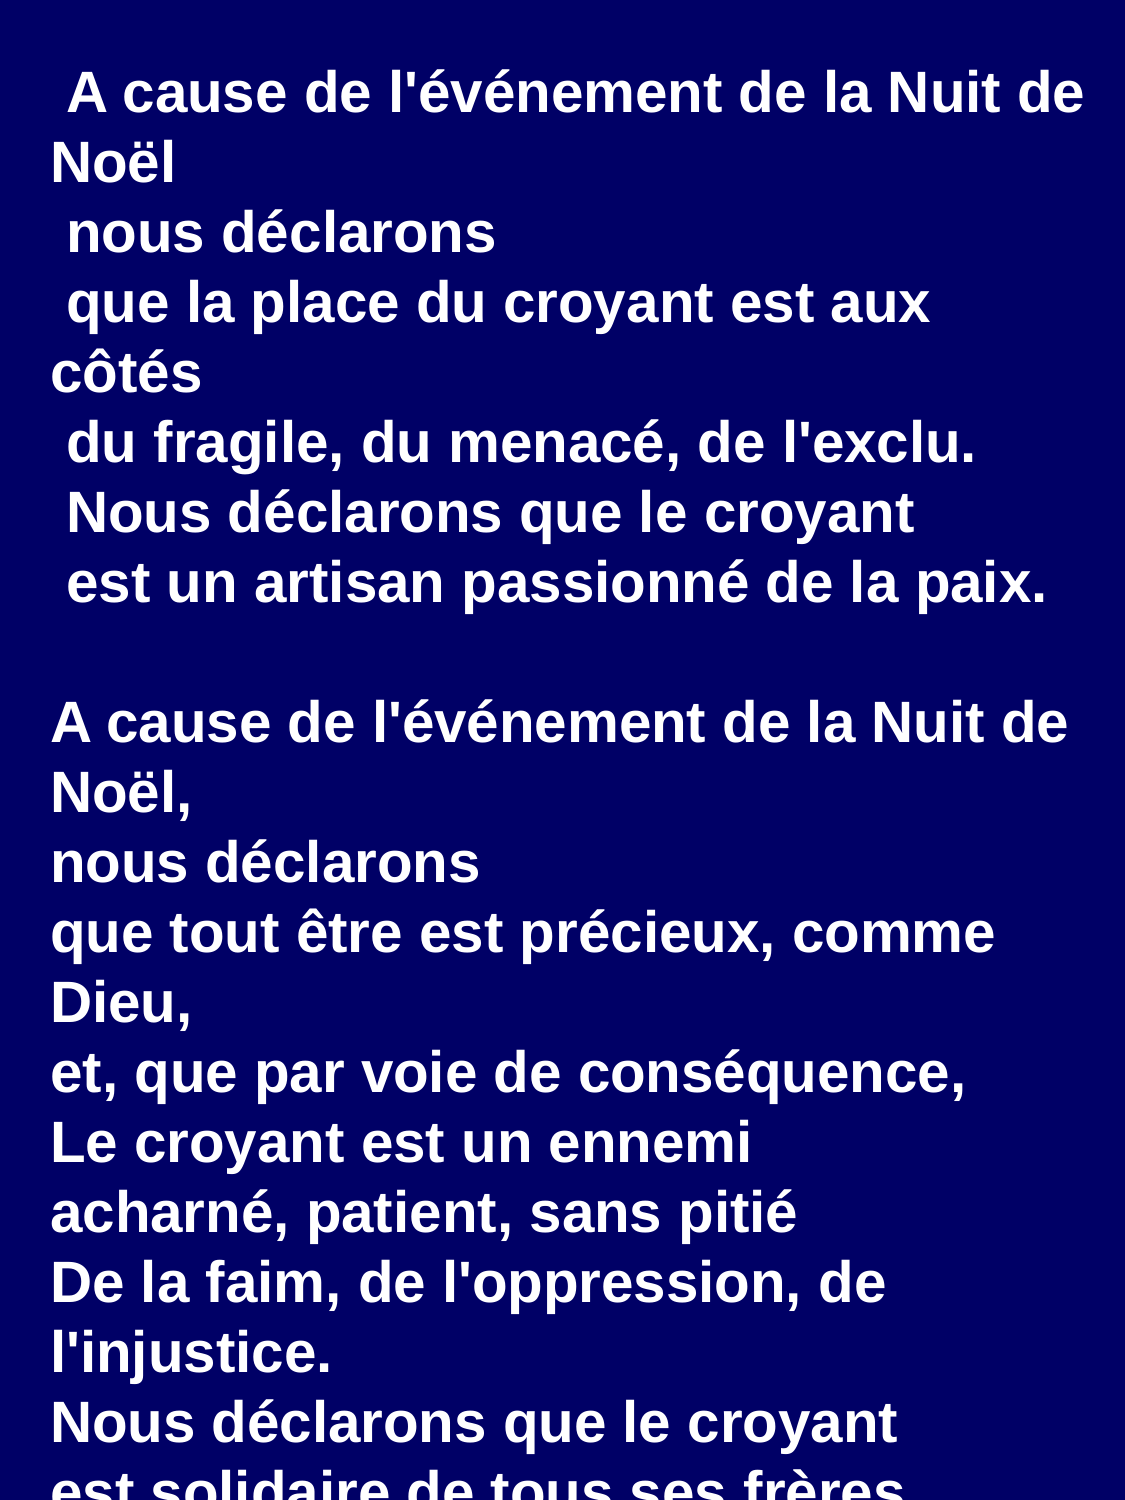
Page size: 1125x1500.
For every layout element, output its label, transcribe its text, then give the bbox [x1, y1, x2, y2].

text_box A cause de l'événement de la Nuit de Noël nous déclarons que la place du croyant est aux côtés du fragile, du menacé, de l'exclu. Nous déclarons que le croyant est un artisan passionné de la paix. A cause de l'événement de la Nuit de Noël, nous déclarons que tout être est précieux, comme Dieu, et, que par voie de conséquence, Le croyant est un ennemi acharné, patient, sans pitié De la faim, de l'oppression, de l'injustice. Nous déclarons que le croyant est solidaire de tous ses frères. [35, 47, 1111, 1453]
